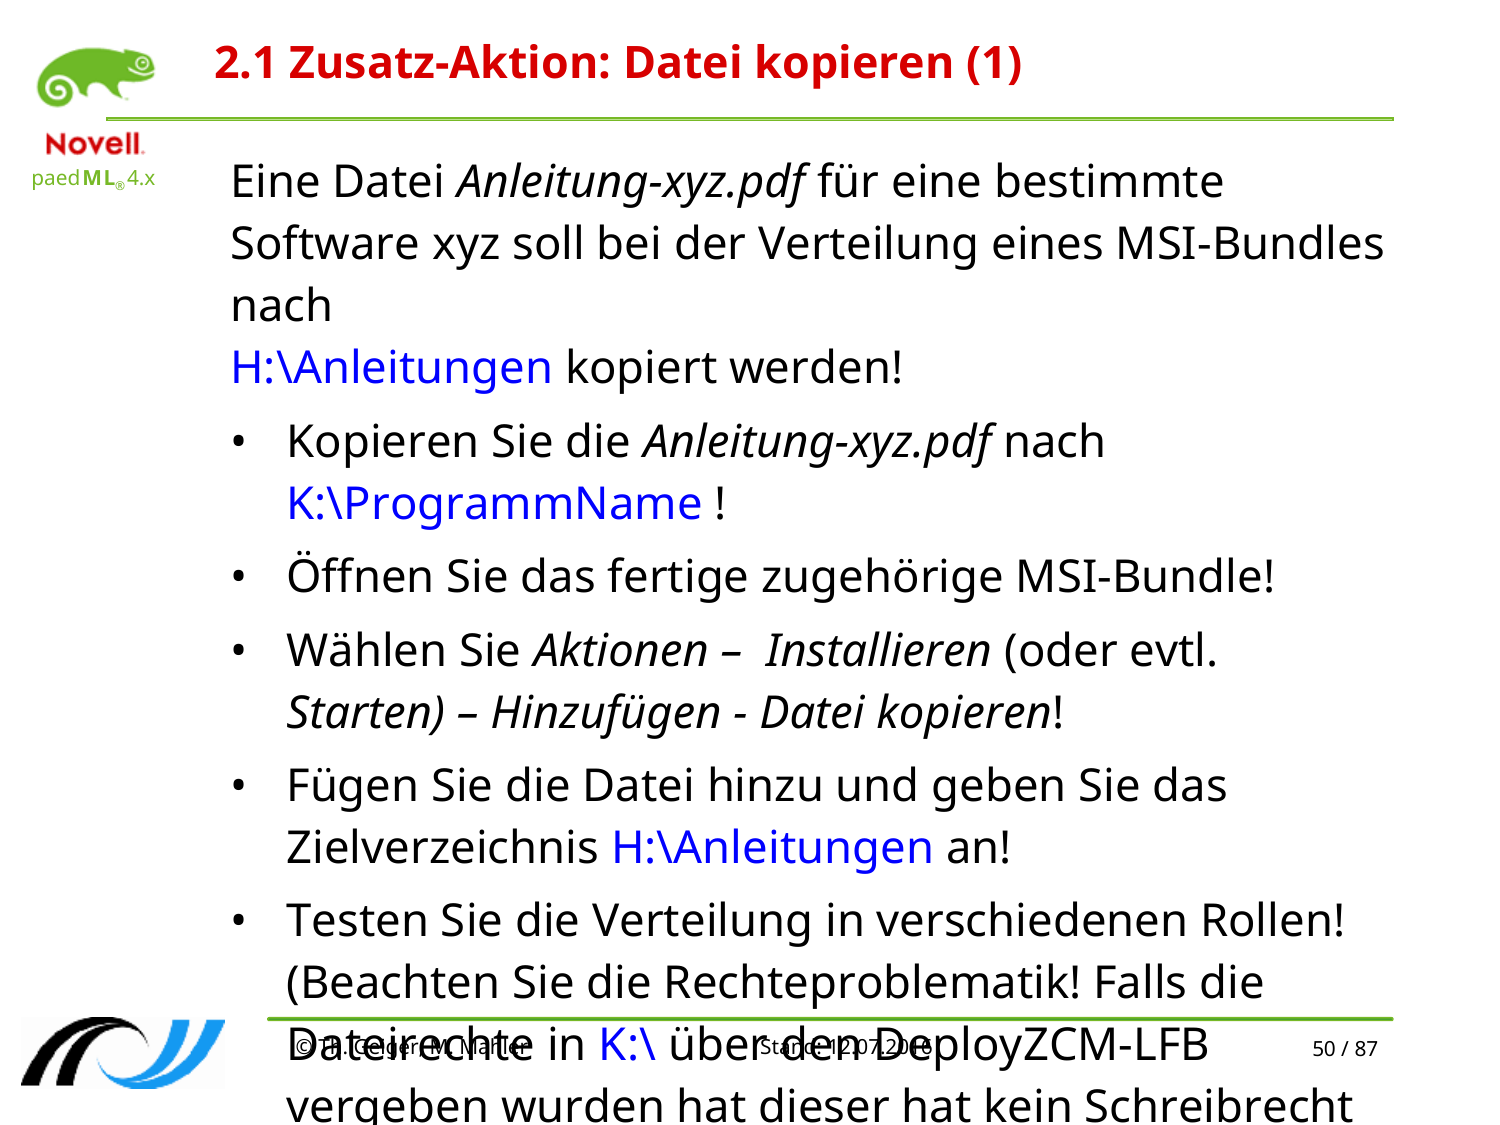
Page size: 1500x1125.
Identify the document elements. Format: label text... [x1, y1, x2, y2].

list Eine Datei Anleitung-xyz.pdf für eine bestimmte Software xyz soll bei der Verteilung eines MSI-Bundles nach H:\Anleitungen kopiert werden! Kopieren Sie die Anleitung-xyz.pdf nach K:\ProgrammName ! Öffnen Sie das fertige zugehörige MSI-Bundle! Wählen Sie Aktionen – Installieren (oder evtl. Starten) – Hinzufügen - Datei kopieren! Fügen Sie die Datei hinzu und geben Sie das Zielverzeichnis H:\Anleitungen an! Testen Sie die Verteilung in verschiedenen Rollen! (Beachten Sie die Rechteproblematik! Falls die Dateirechte in K:\ über den DeployZCM-LFB vergeben wurden hat dieser hat kein Schreibrecht in H:\!) [230, 149, 1388, 1001]
picture [24, 32, 167, 175]
picture [21, 1017, 225, 1089]
title 2.1 Zusatz-Aktion: Datei kopieren (1) [214, 16, 1393, 108]
